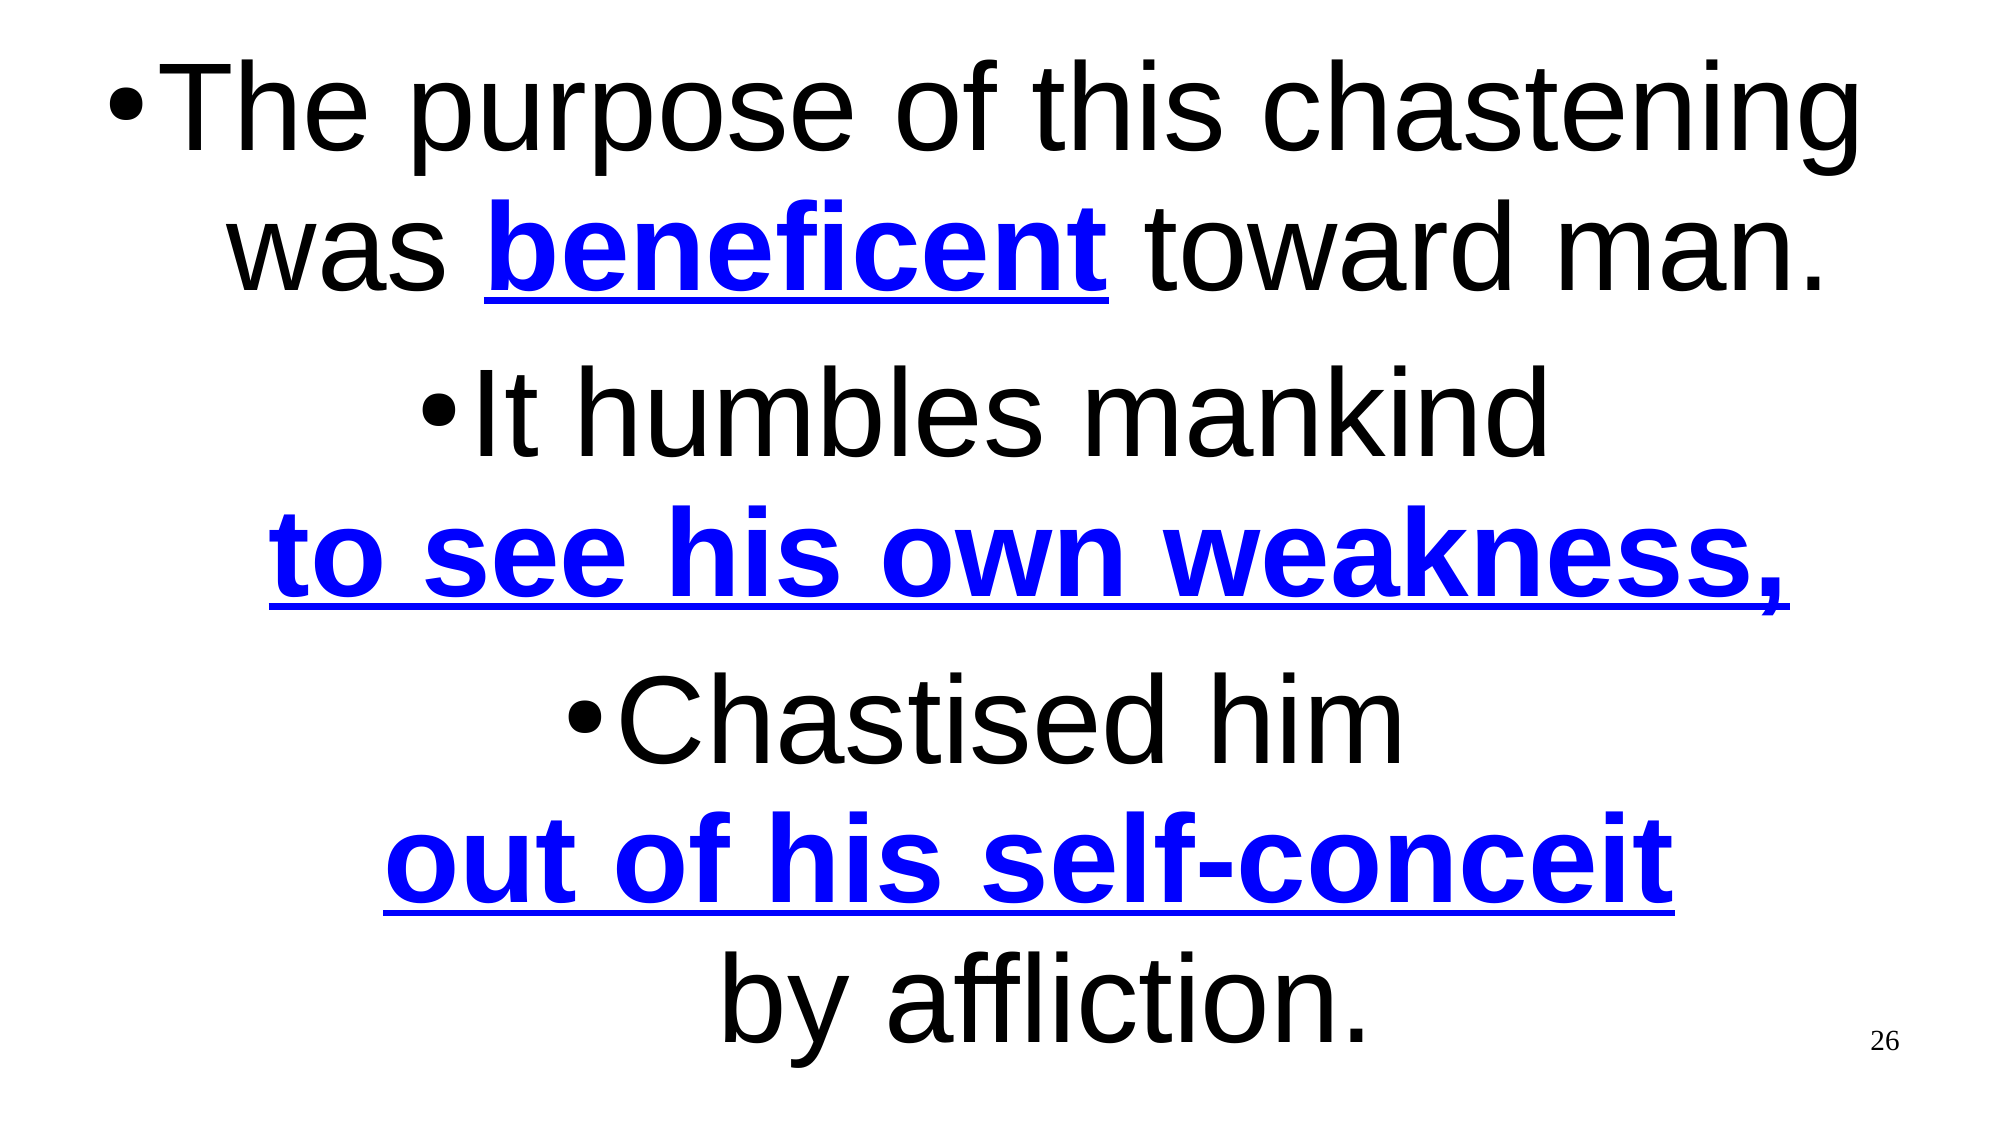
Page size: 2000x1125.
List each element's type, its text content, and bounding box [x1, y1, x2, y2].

list The purpose of this chastening was beneficent toward man. It humbles mankind to see his own weakness, Chastised him out of his self-conceit by affliction. [37, 37, 1951, 1088]
